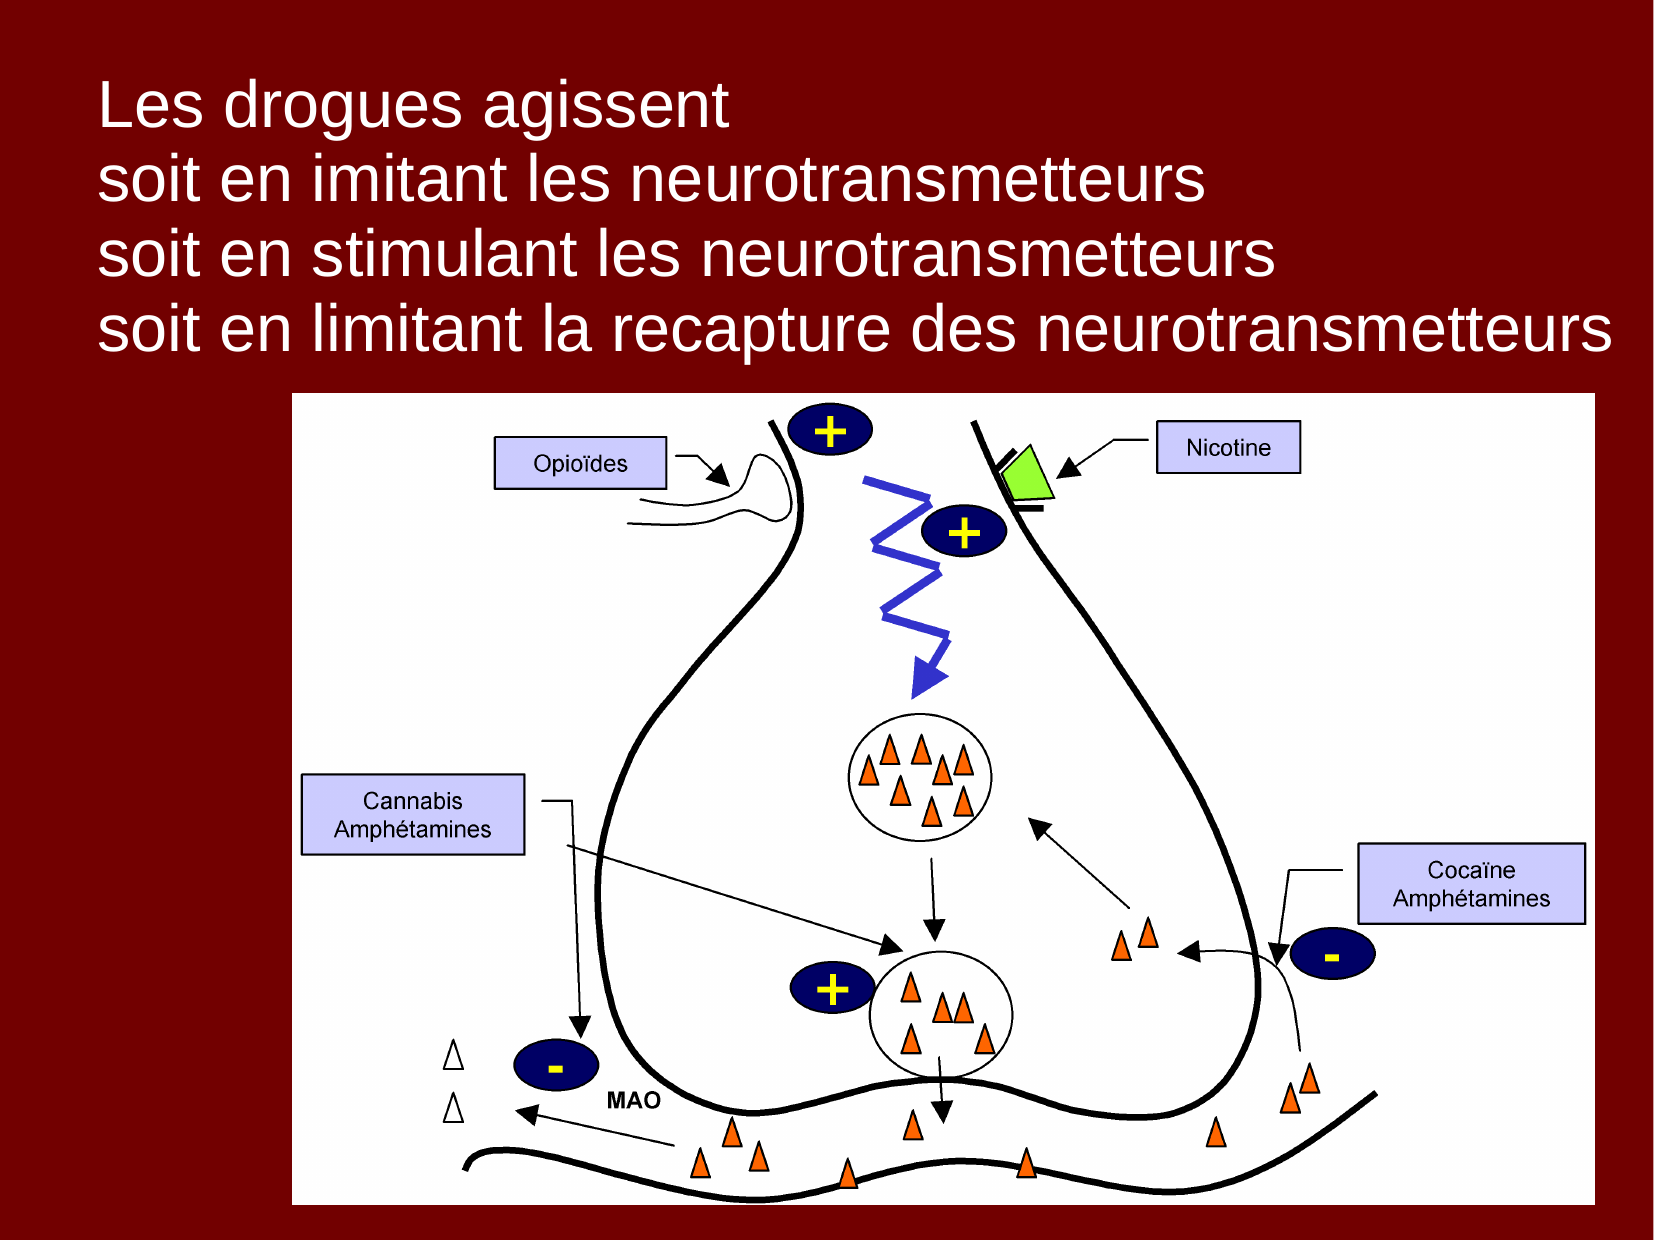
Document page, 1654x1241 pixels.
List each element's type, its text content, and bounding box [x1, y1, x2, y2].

list Les drogues agissent soit en imitant les neurotransmetteurs soit en stimulant les neurotransmetteurs soit en limitant la recapture des neurotransmetteurs [11, 59, 1642, 1075]
picture [292, 393, 1595, 1205]
